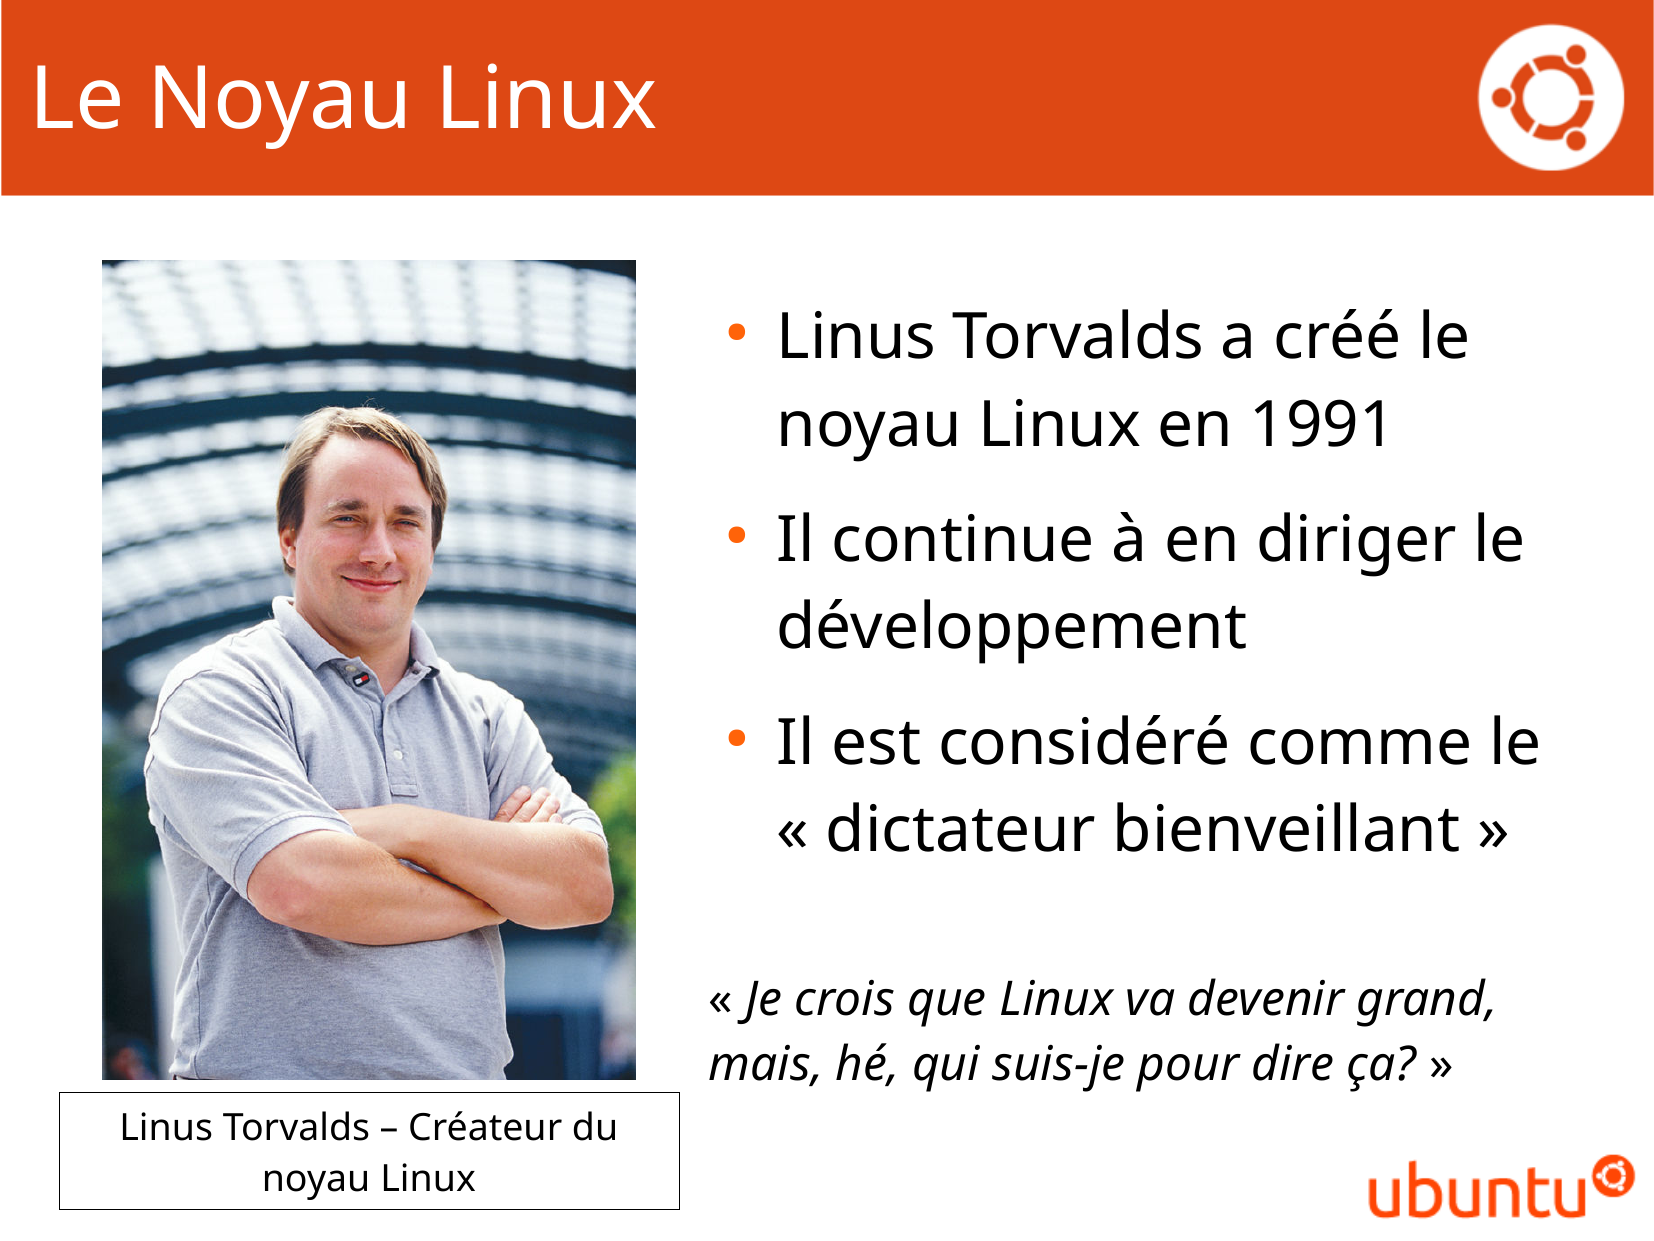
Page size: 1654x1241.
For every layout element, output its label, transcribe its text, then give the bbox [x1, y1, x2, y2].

title Le Noyau Linux [29, 11, 1459, 178]
picture [0, 0, 1654, 1241]
list Linus Torvalds a créé le noyau Linux en 1991 Il continue à en diriger le développement Il est considéré comme le « dictateur bienveillant » « Je crois que Linux va devenir grand, mais, hé, qui suis-je pour dire ça? » [708, 290, 1572, 1109]
text_box Linus Torvalds – Créateur du noyau Linux [59, 1092, 680, 1192]
